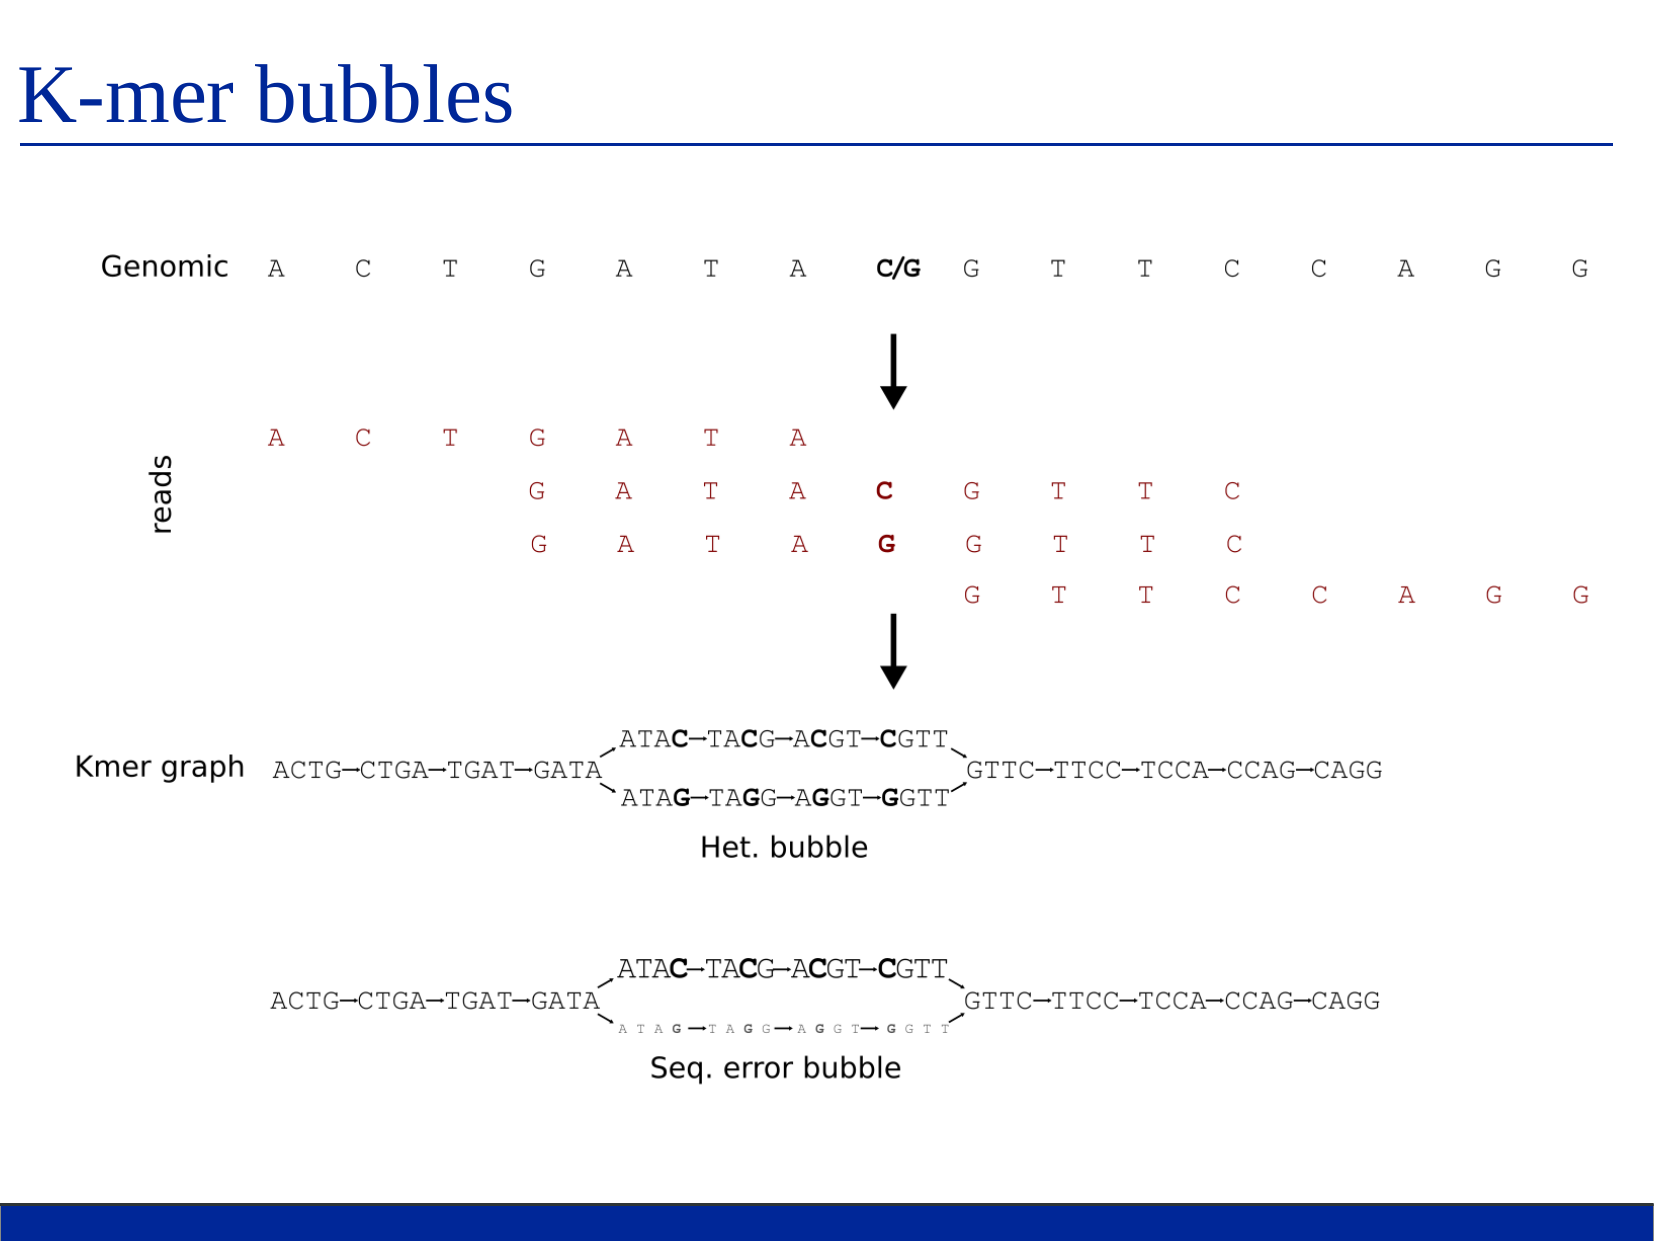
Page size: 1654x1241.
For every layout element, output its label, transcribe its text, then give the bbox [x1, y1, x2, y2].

picture [17, 226, 1643, 1117]
title K-mer bubbles [17, 0, 1589, 198]
